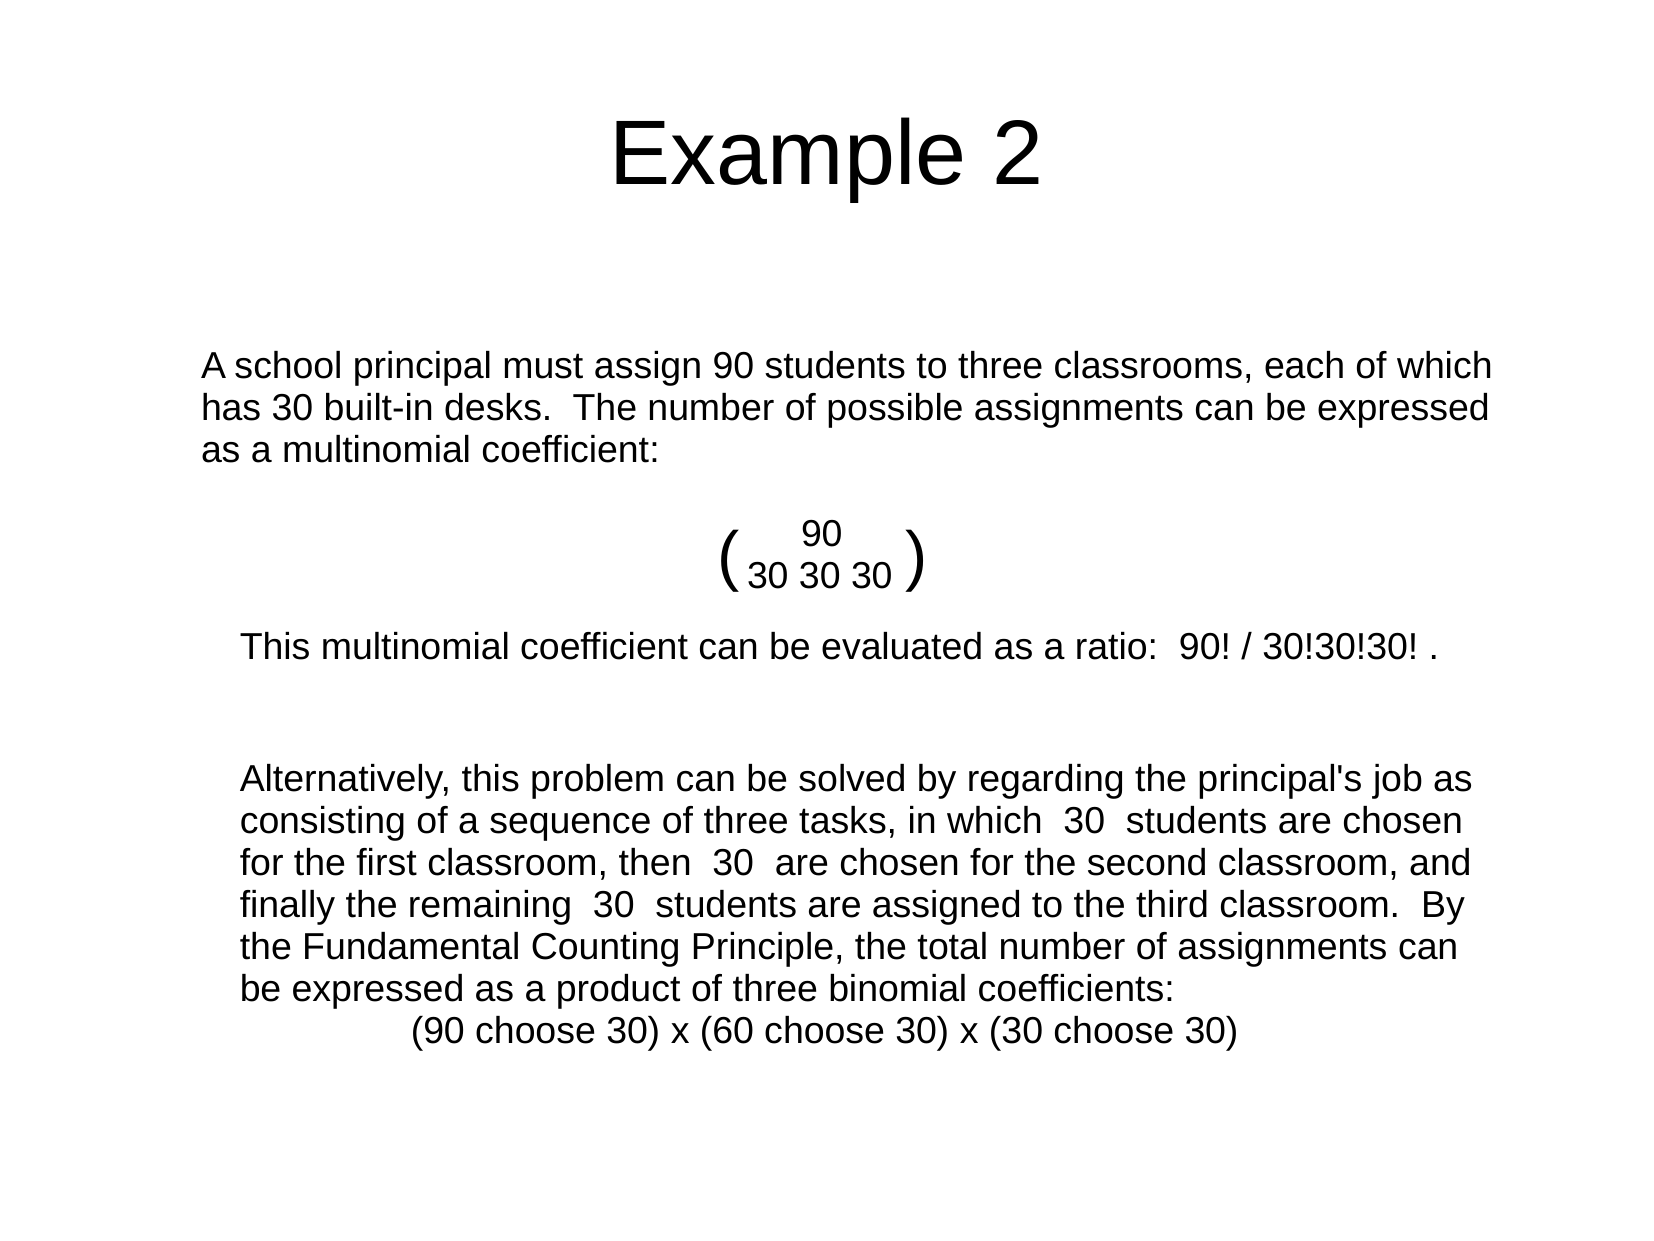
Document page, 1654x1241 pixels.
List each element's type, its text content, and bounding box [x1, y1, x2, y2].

text_box Alternatively, this problem can be solved by regarding the principal's job as consisting of a sequence of three tasks, in which 30 students are chosen for the first classroom, then 30 are chosen for the second classroom, and finally the remaining 30 students are assigned to the third classroom. By the Fundamental Counting Principle, the total number of assignments can be expressed as a product of three binomial coefficients: (90 choose 30) x (60 choose 30) x (30 choose 30) [225, 750, 1489, 1059]
text_box This multinomial coefficient can be evaluated as a ratio: 90! / 30!30!30! . [225, 618, 1455, 676]
text_box A school principal must assign 90 students to three classrooms, each of which has 30 built-in desks. The number of possible assignments can be expressed as a multinomial coefficient: 90 30 30 30 [186, 337, 1509, 731]
text_box ) [843, 510, 991, 601]
text_box ( [618, 510, 784, 601]
title Example 2 [82, 56, 1571, 250]
